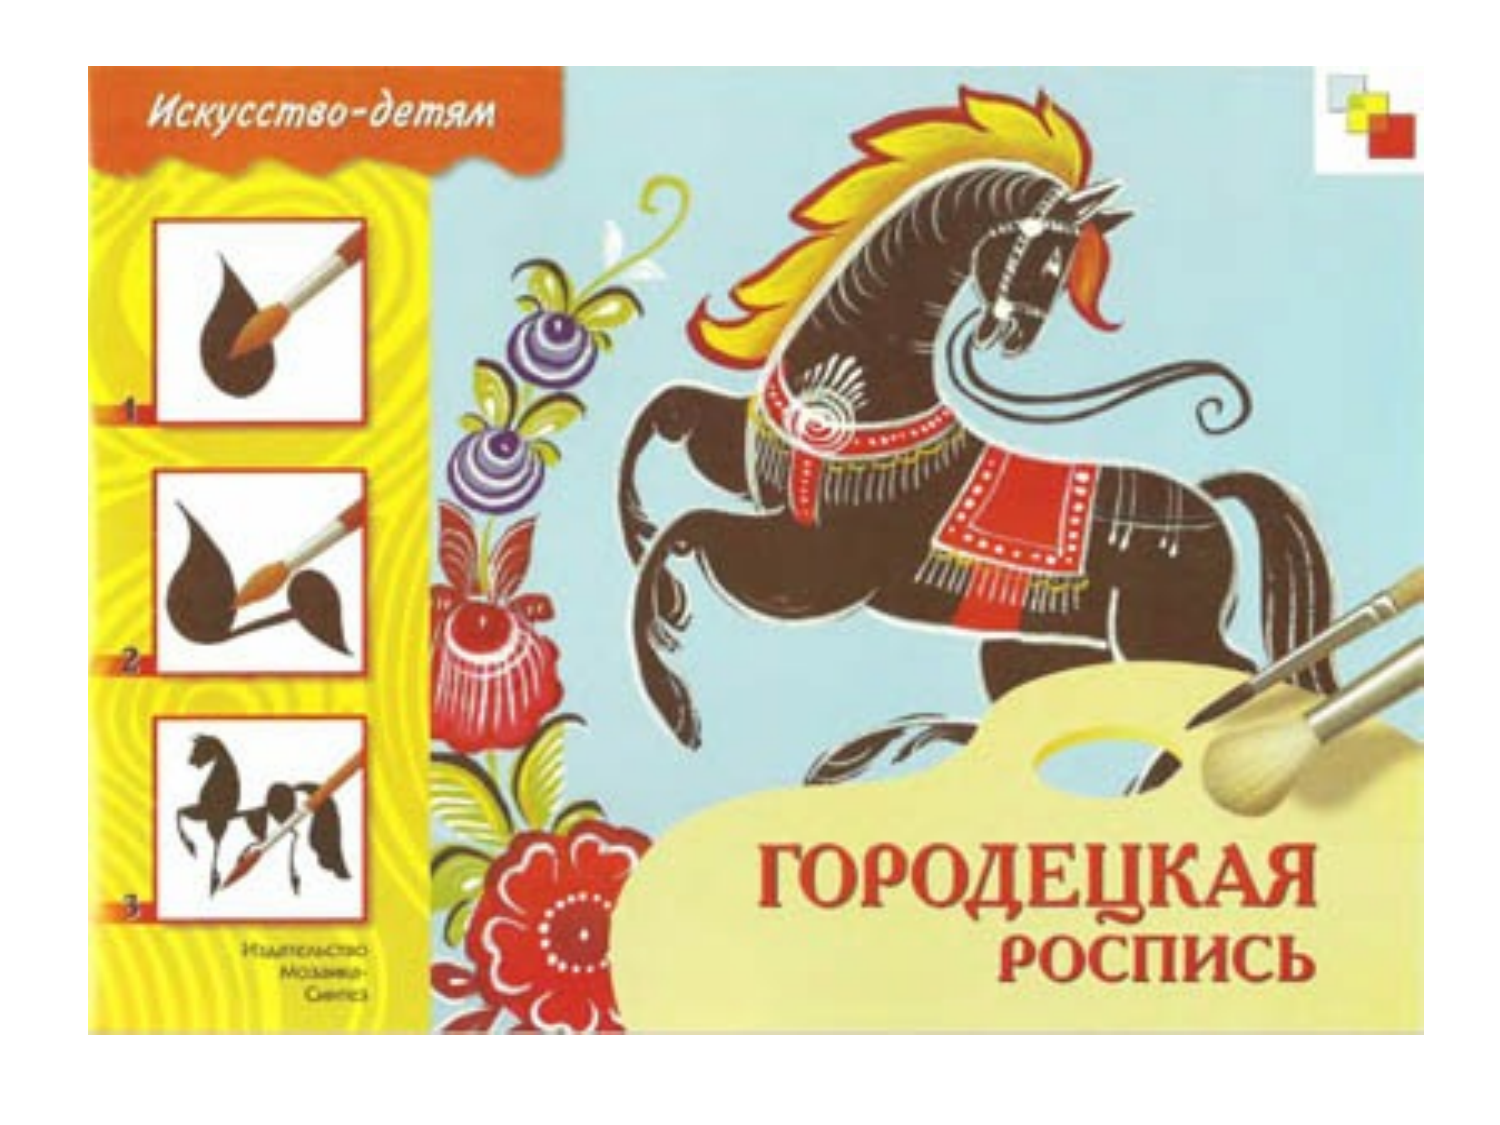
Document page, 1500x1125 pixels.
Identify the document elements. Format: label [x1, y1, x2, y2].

picture [88, 66, 1424, 1035]
